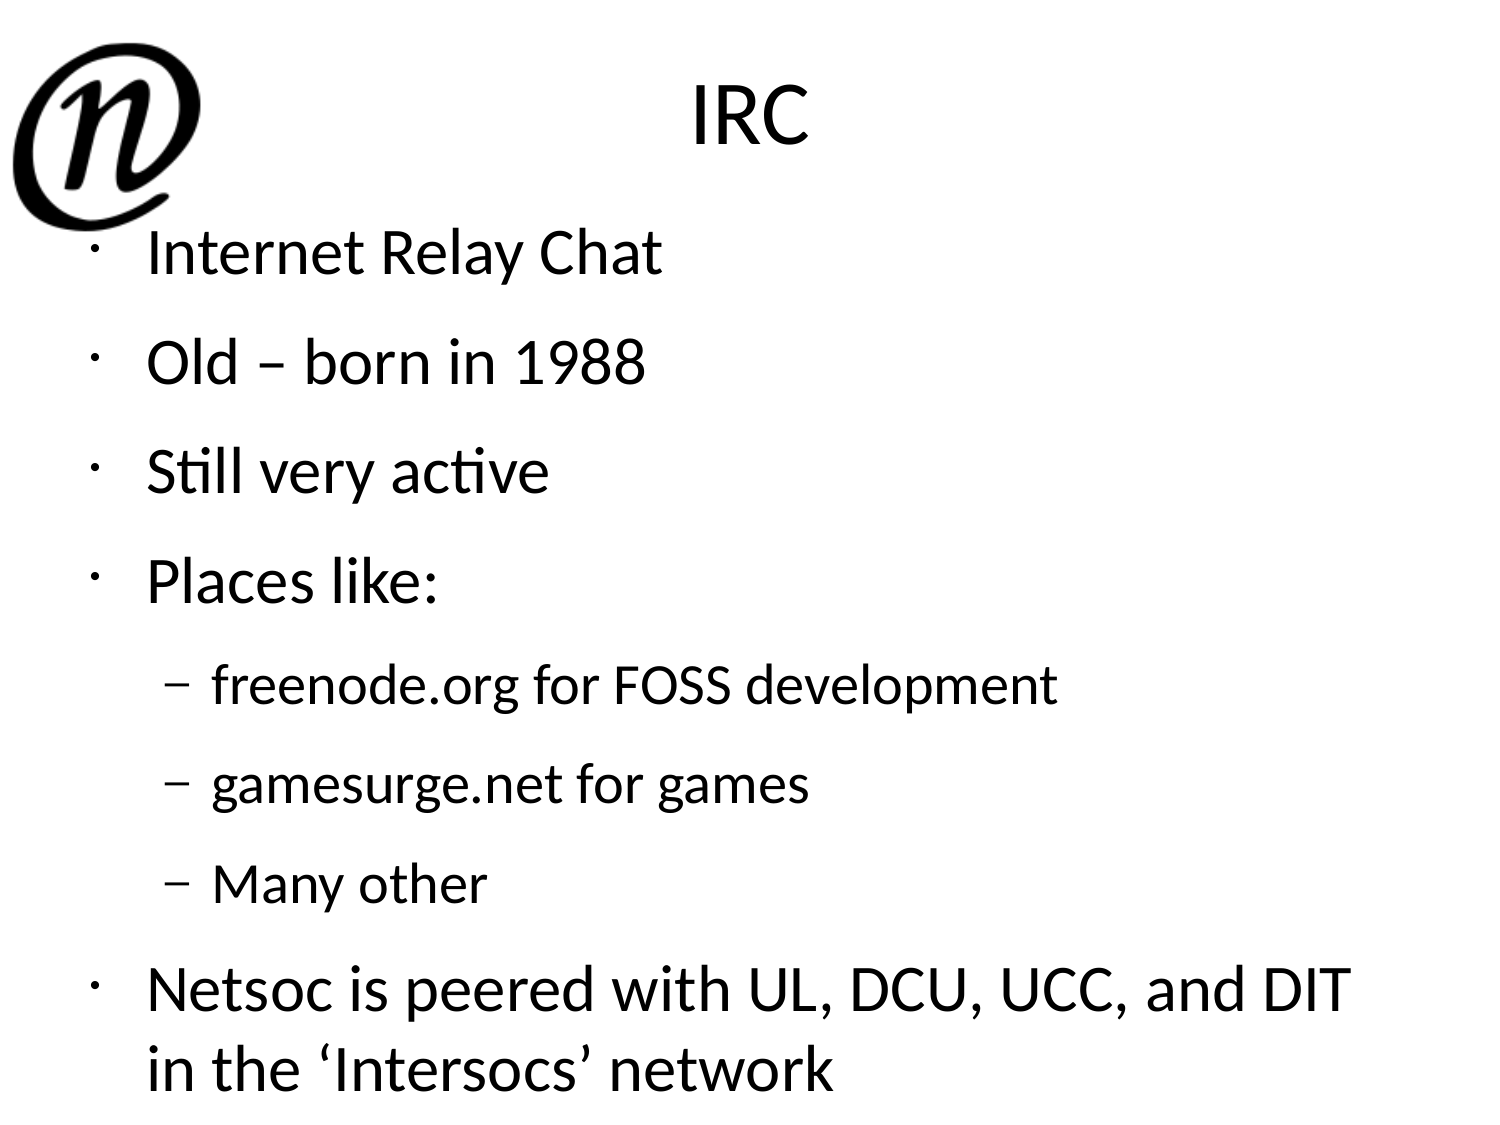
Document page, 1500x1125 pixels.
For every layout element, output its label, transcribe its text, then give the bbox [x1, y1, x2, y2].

picture [0, 30, 214, 245]
list Internet Relay Chat Old – born in 1988 Still very active Places like: freenode.org for FOSS development gamesurge.net for games Many other Netsoc is peered with UL, DCU, UCC, and DIT in the ‘Intersocs’ network [75, 200, 1424, 944]
title IRC [75, 45, 1425, 233]
